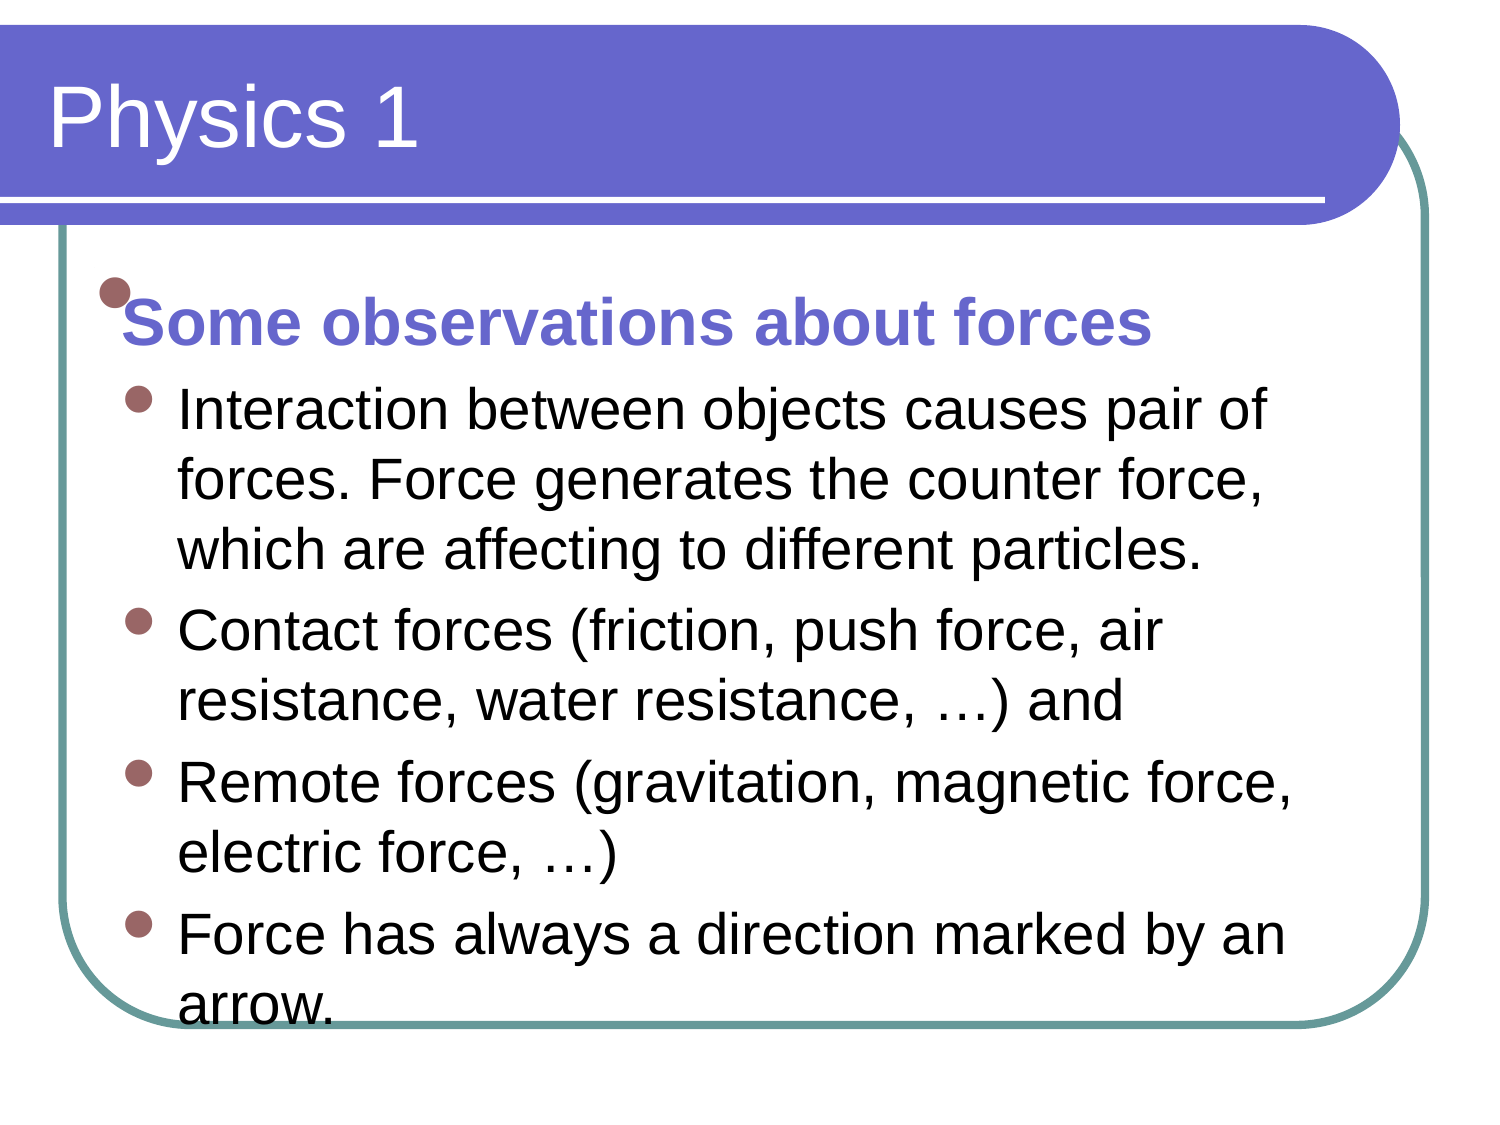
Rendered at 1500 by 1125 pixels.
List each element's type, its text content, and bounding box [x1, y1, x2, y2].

title Physics 1 [32, 37, 1347, 188]
list Some observations about forces Interaction between objects causes pair of forces. Force generates the counter force, which are affecting to different particles. Contact forces (friction, push force, air resistance, water resistance, …) and Remote forces (gravitation, magnetic force, electric force, …) Force has always a direction marked by an arrow. [106, 271, 1388, 997]
